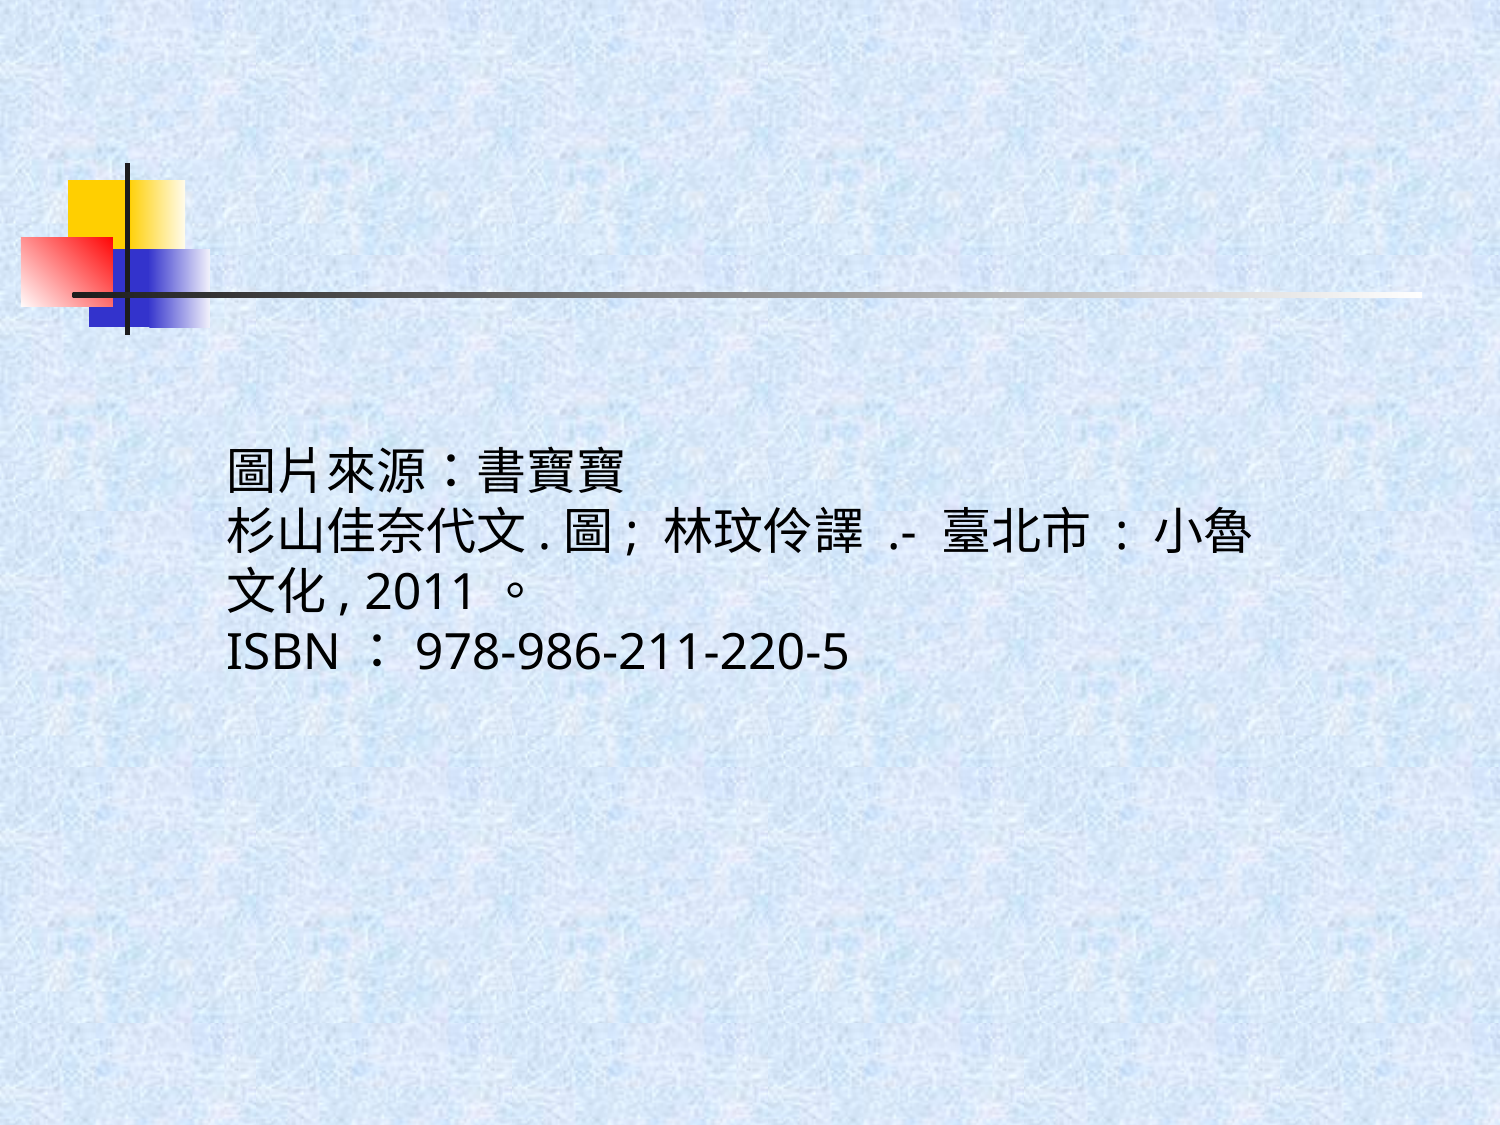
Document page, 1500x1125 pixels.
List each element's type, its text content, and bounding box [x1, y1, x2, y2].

text_box 圖片來源：書寶寶 杉山佳奈代文.圖; 林玟伶譯 .- 臺北市 : 小魯文化, 2011。 ISBN：978-986-211-220-5 [210, 432, 1282, 691]
